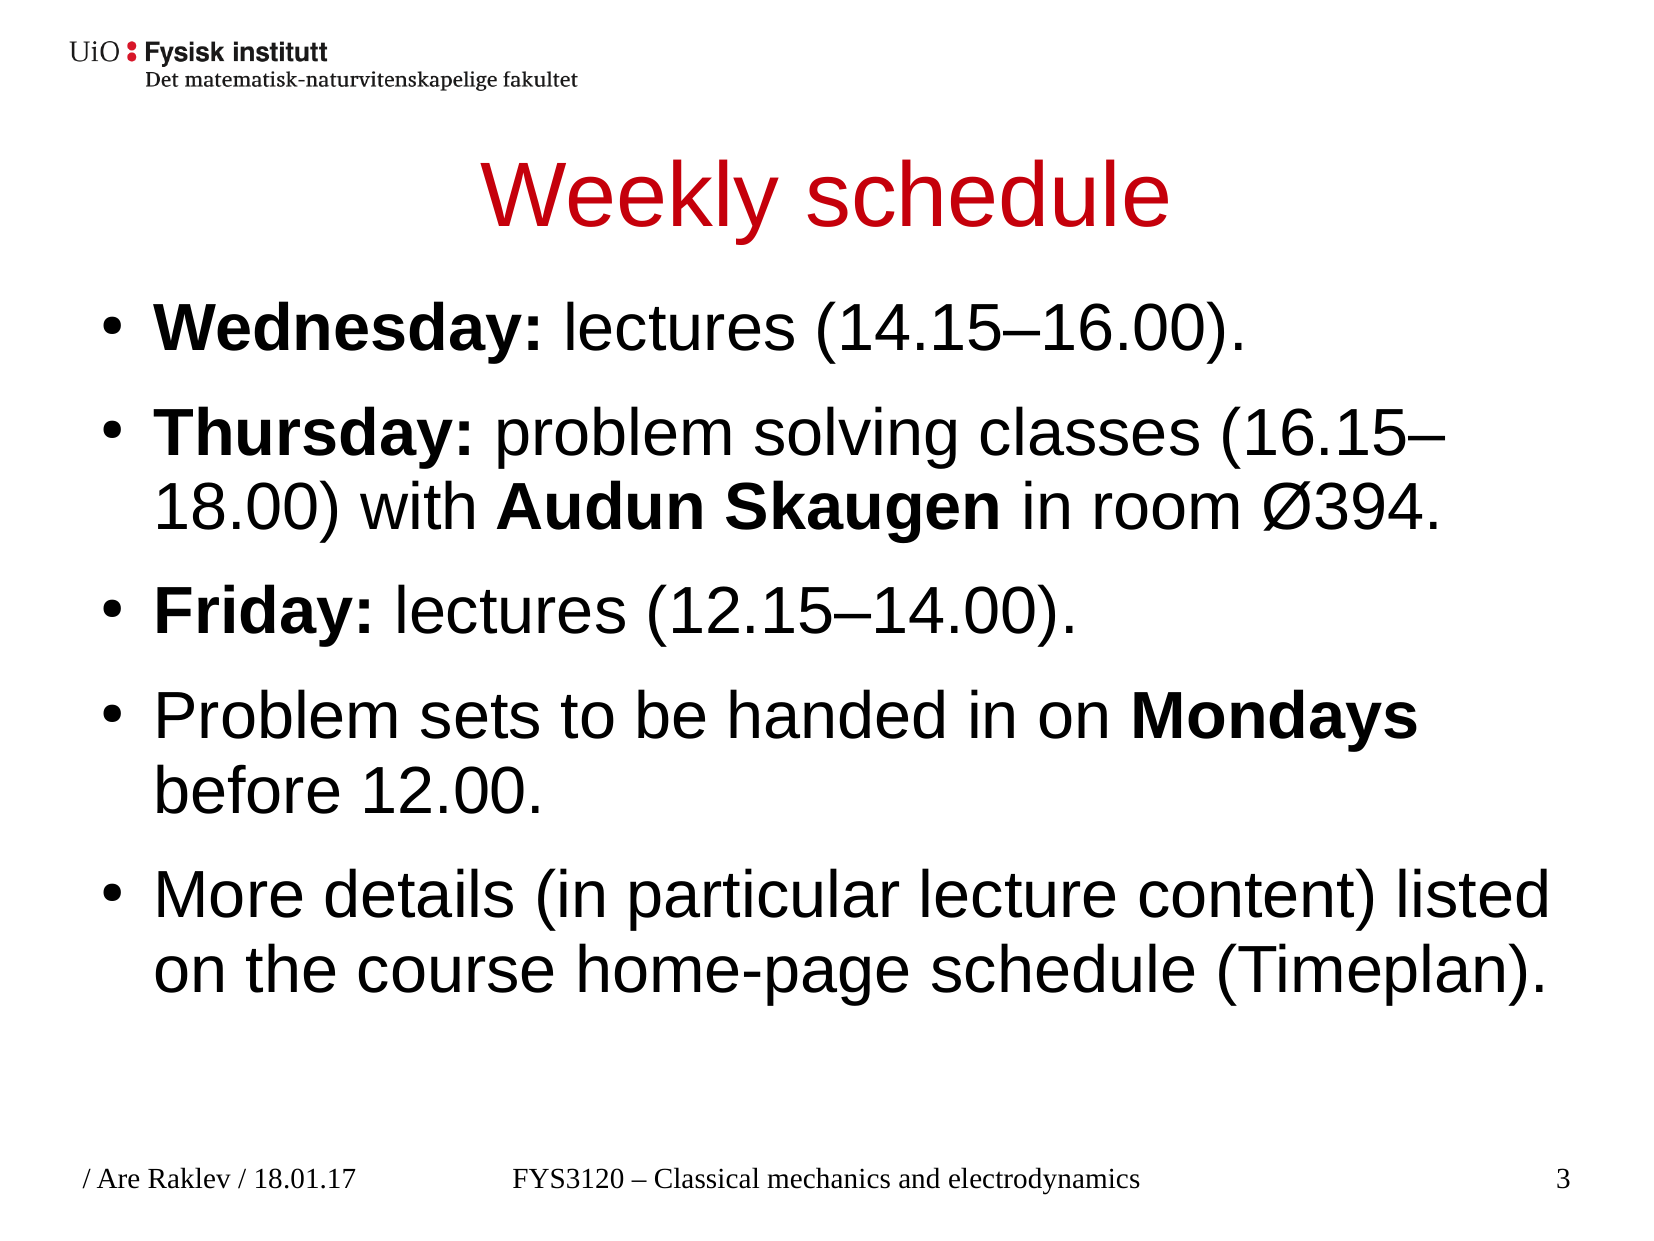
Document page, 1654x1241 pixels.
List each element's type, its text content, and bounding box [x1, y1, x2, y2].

picture [68, 37, 581, 93]
list Wednesday: lectures (14.15–16.00). Thursday: problem solving classes (16.15–18.00) with Audun Skaugen in room Ø394. Friday: lectures (12.15–14.00). Problem sets to be handed in on Mondays before 12.00. More details (in particular lecture content) listed on the course home-page schedule (Timeplan). [82, 290, 1576, 1193]
title Weekly schedule [82, 90, 1571, 290]
